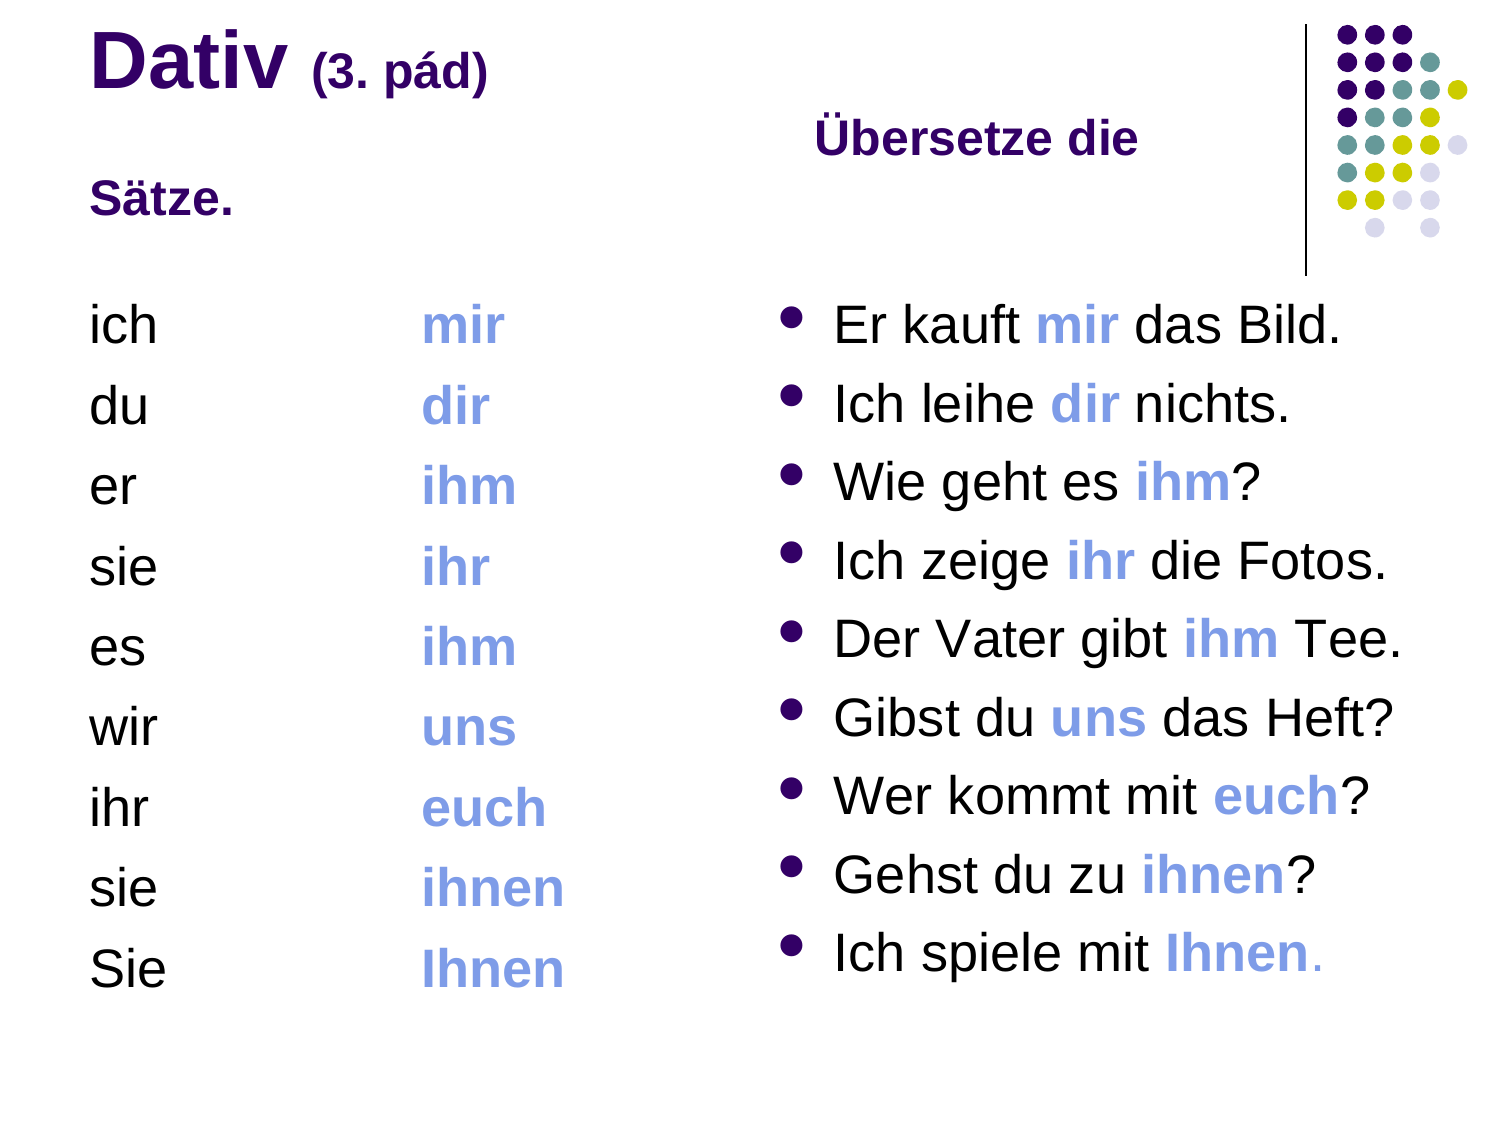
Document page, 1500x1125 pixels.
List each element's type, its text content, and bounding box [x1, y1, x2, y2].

table_header mir [406, 282, 737, 362]
table_cell er [75, 443, 406, 523]
table_cell ihr [75, 765, 406, 845]
table_cell euch [406, 765, 737, 845]
table_cell uns [406, 684, 737, 765]
table_cell dir [406, 362, 737, 443]
table_cell Ihnen [406, 925, 737, 1006]
table_cell wir [75, 684, 406, 765]
table_cell es [75, 604, 406, 684]
table_cell sie [75, 523, 406, 604]
table_header ich [75, 282, 406, 362]
title Dativ (3. pád) Übersetze die Sätze. [74, 0, 1313, 233]
table_cell ihr [406, 523, 737, 604]
table_cell sie [75, 845, 406, 925]
list Er kauft mir das Bild. Ich leihe dir nichts. Wie geht es ihm? Ich zeige ihr die Fotos. Der Vater gibt ihm Tee. Gibst du uns das Heft? Wer kommt mit euch? Gehst du zu ihnen? Ich spiele mit Ihnen. [762, 282, 1426, 1069]
table_cell ihnen [406, 845, 737, 925]
table_cell ihm [406, 443, 737, 523]
table_cell ihm [406, 604, 737, 684]
table_cell du [75, 362, 406, 443]
table_cell Sie [75, 925, 406, 1006]
